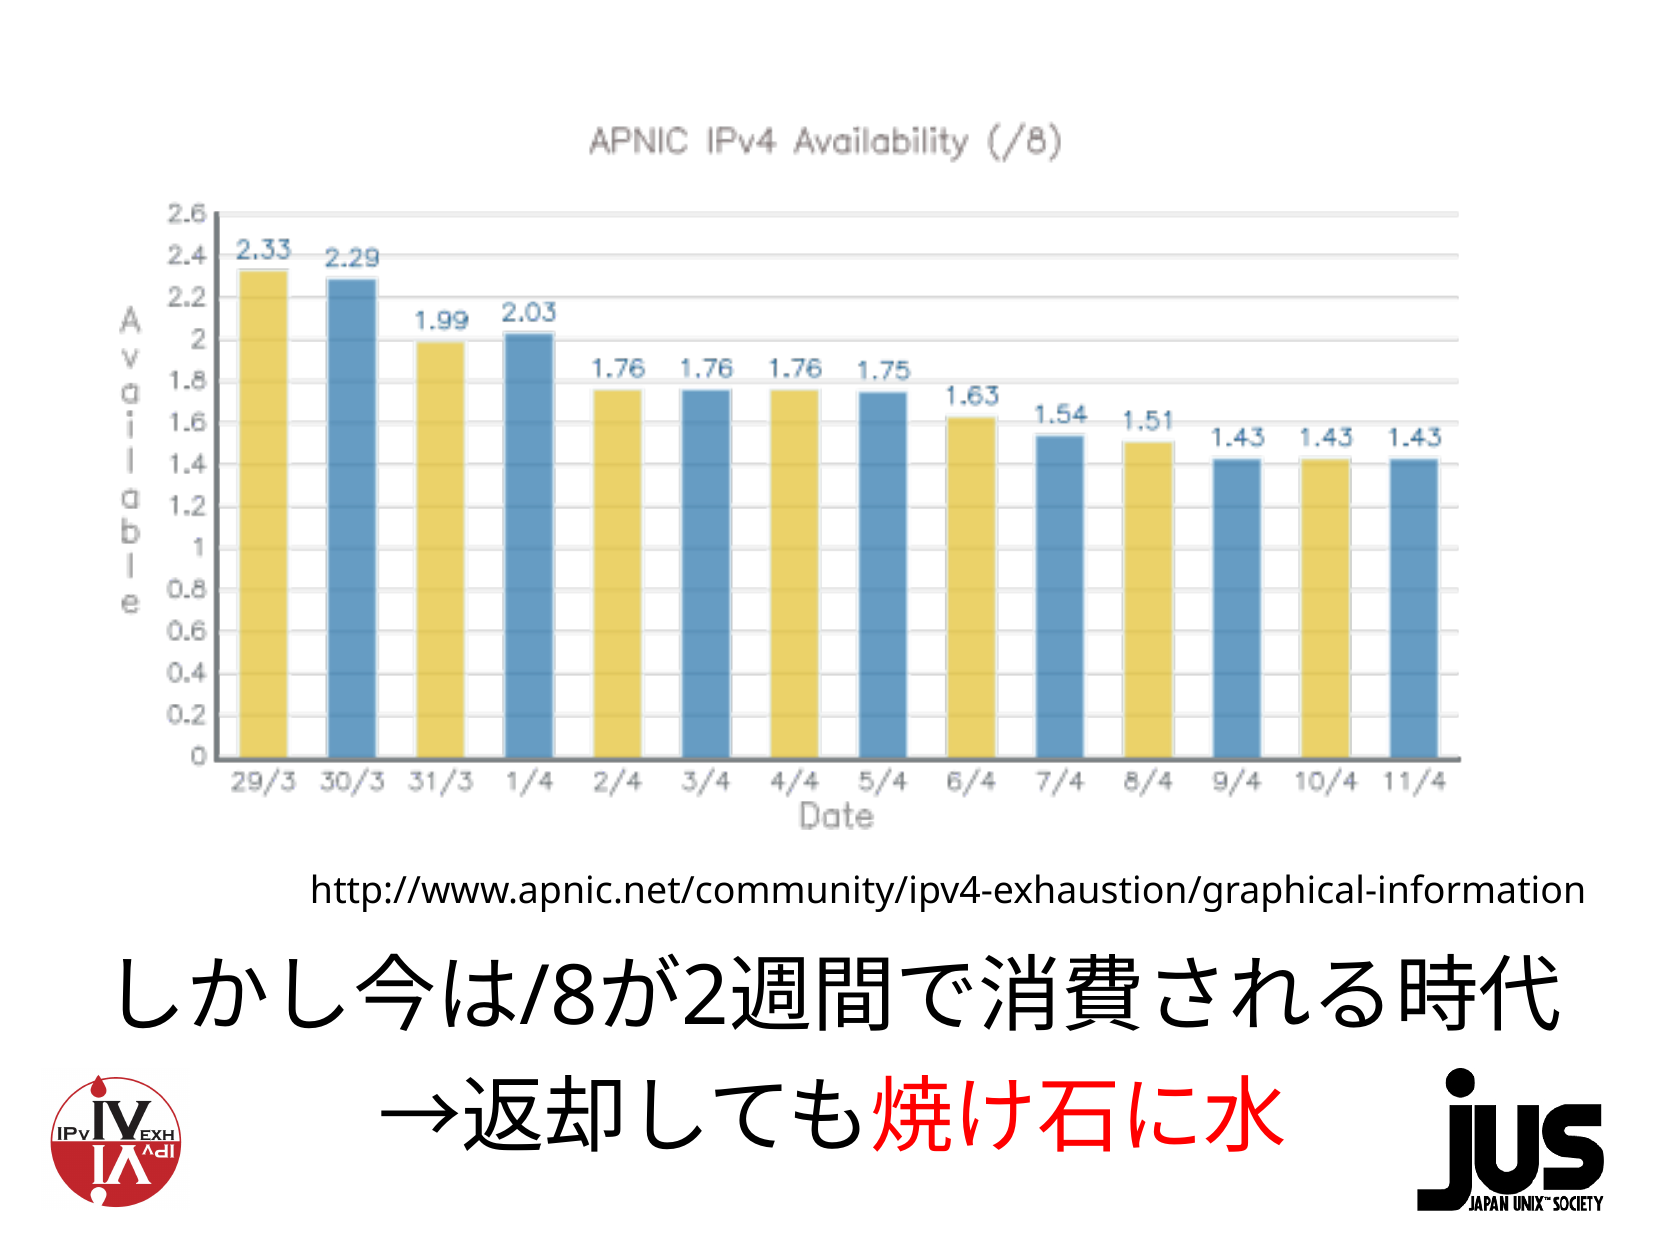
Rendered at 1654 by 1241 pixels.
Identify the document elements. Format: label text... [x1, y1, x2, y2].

text_box http://www.apnic.net/community/ipv4-exhaustion/graphical-information [295, 856, 1625, 912]
title しかし今は/8が2週間で消費される時代 →返却しても焼け石に水 [88, 958, 1577, 1138]
picture [41, 1068, 190, 1210]
picture [118, 88, 1536, 835]
picture [1417, 1068, 1604, 1211]
